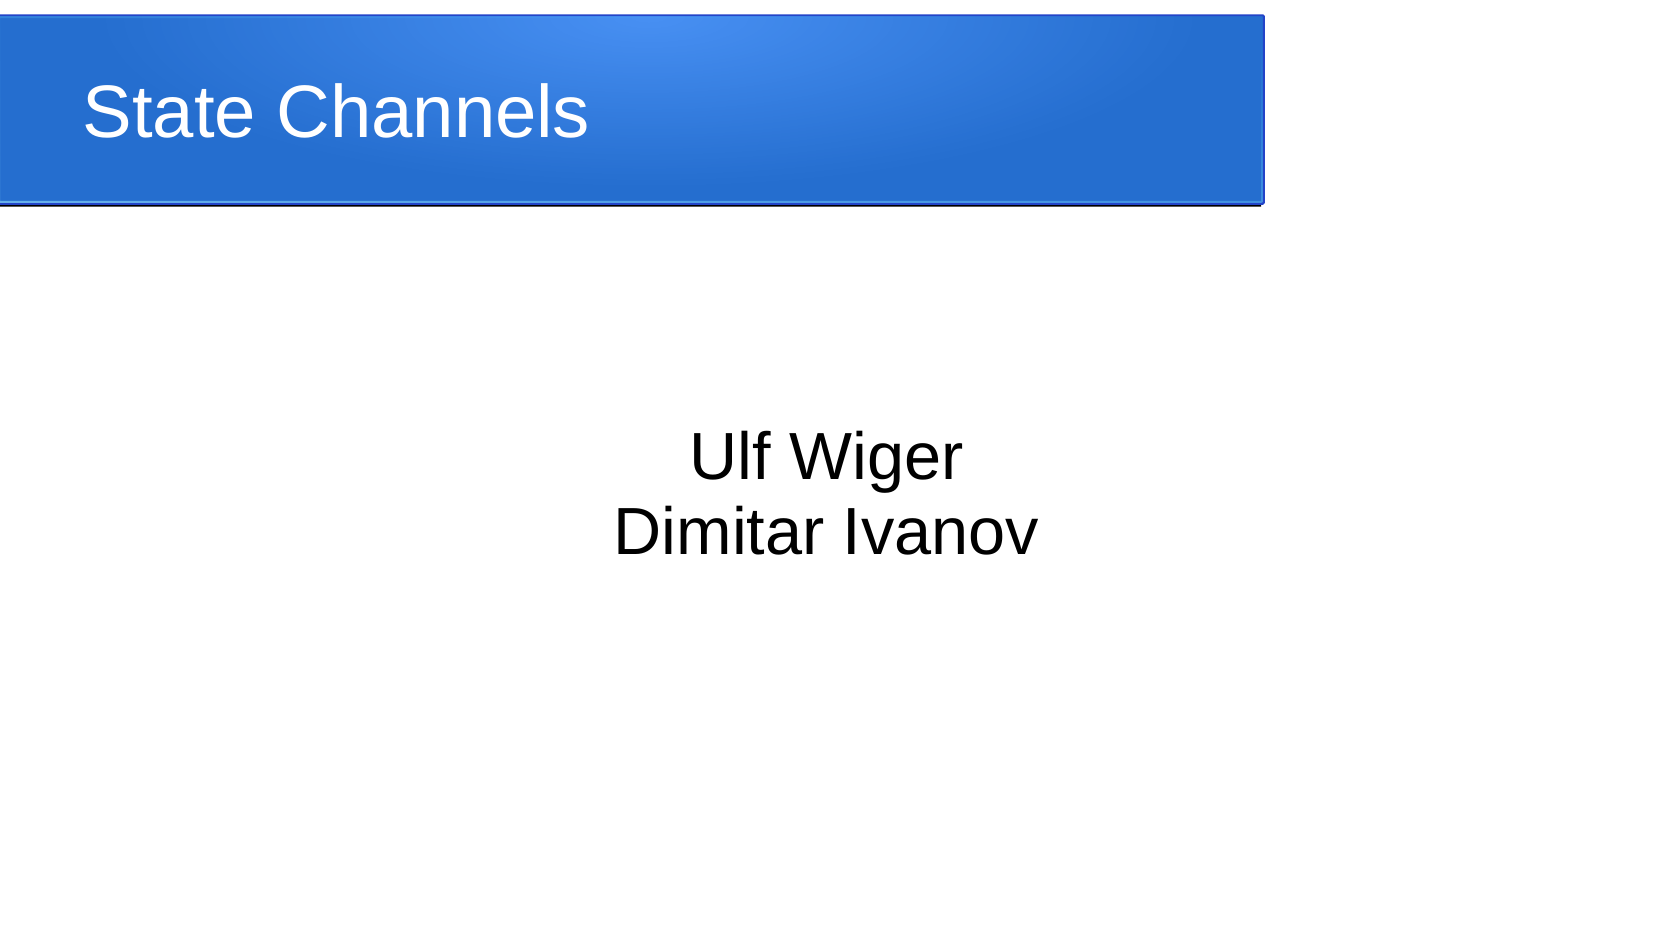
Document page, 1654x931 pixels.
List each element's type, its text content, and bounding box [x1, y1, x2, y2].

subtitle Ulf Wiger Dimitar Ivanov [82, 224, 1571, 764]
title State Channels [82, 35, 1235, 189]
